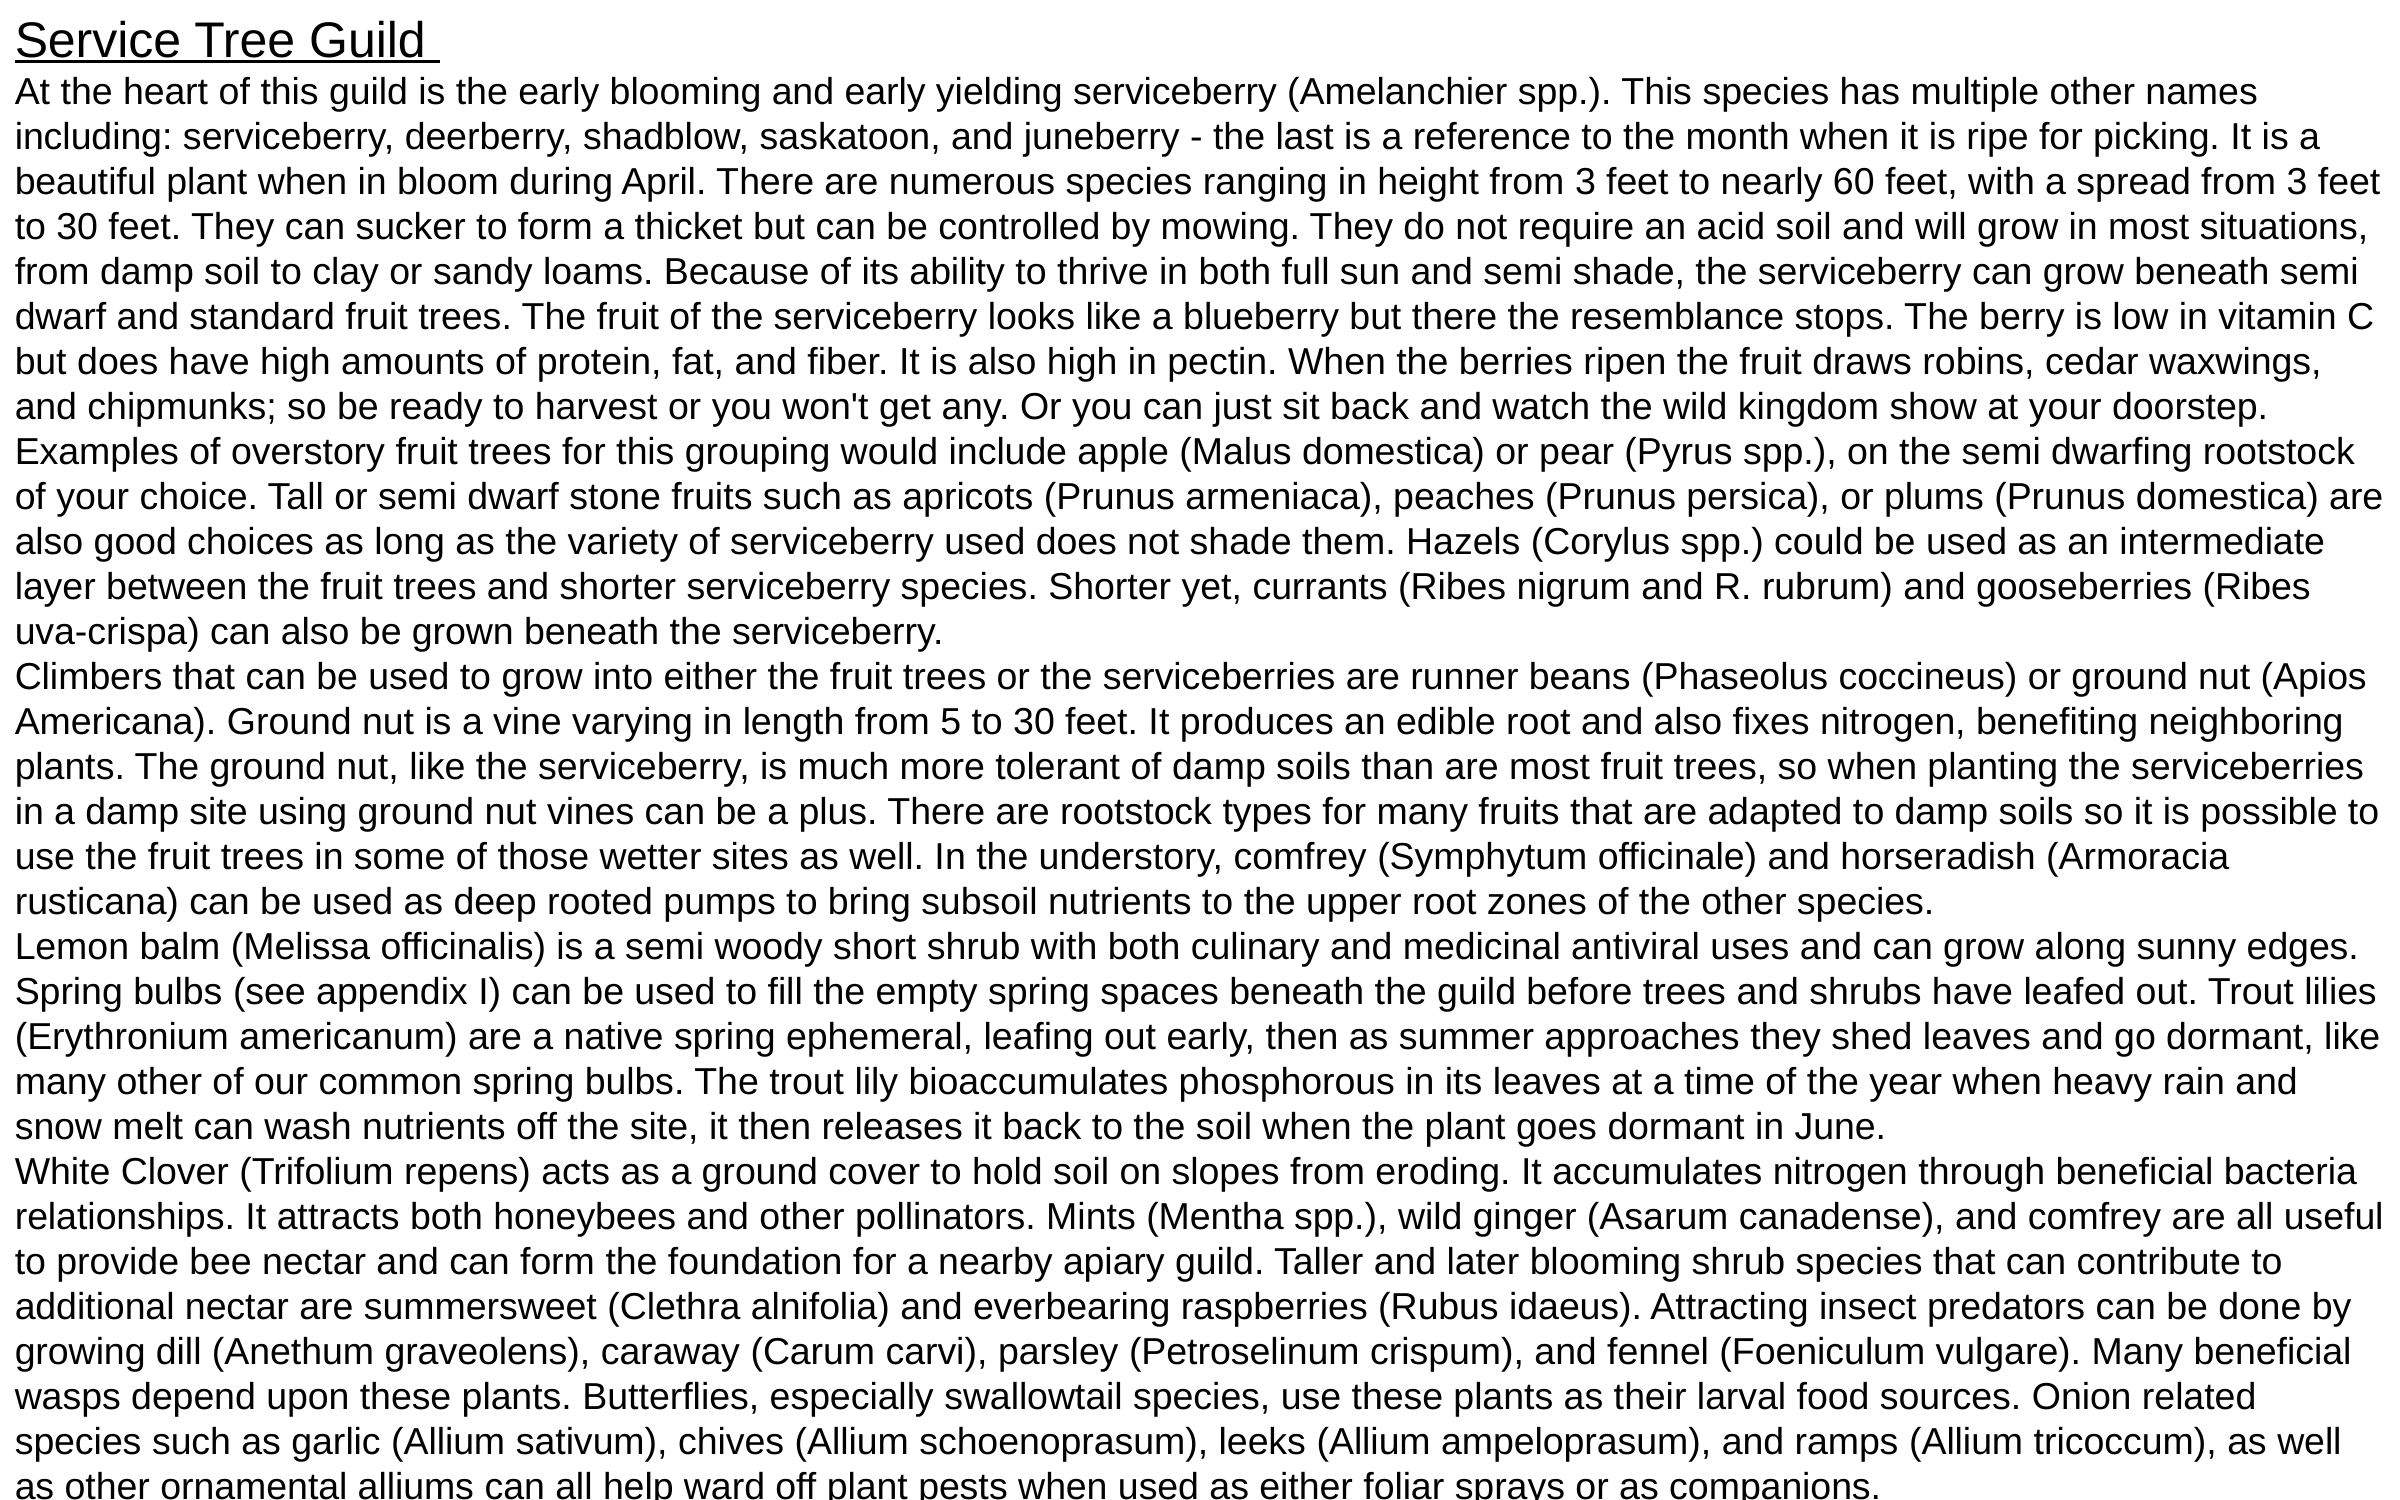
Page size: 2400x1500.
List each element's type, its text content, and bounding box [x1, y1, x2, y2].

text_box Service Tree Guild At the heart of this guild is the early blooming and early yielding serviceberry (Amelanchier spp.). This species has multiple other names including: serviceberry, deerberry, shadblow, saskatoon, and juneberry - the last is a reference to the month when it is ripe for picking. It is a beautiful plant when in bloom during April. There are numerous species ranging in height from 3 feet to nearly 60 feet, with a spread from 3 feet to 30 feet. They can sucker to form a thicket but can be controlled by mowing. They do not require an acid soil and will grow in most situations, from damp soil to clay or sandy loams. Because of its ability to thrive in both full sun and semi shade, the serviceberry can grow beneath semi dwarf and standard fruit trees. The fruit of the serviceberry looks like a blueberry but there the resemblance stops. The berry is low in vitamin C but does have high amounts of protein, fat, and fiber. It is also high in pectin. When the berries ripen the fruit draws robins, cedar waxwings, and chipmunks; so be ready to harvest or you won't get any. Or you can just sit back and watch the wild kingdom show at your doorstep. Examples of overstory fruit trees for this grouping would include apple (Malus domestica) or pear (Pyrus spp.), on the semi dwarfing rootstock of your choice. Tall or semi dwarf stone fruits such as apricots (Prunus armeniaca), peaches (Prunus persica), or plums (Prunus domestica) are also good choices as long as the variety of serviceberry used does not shade them. Hazels (Corylus spp.) could be used as an intermediate layer between the fruit trees and shorter serviceberry species. Shorter yet, currants (Ribes nigrum and R. rubrum) and gooseberries (Ribes uva-crispa) can also be grown beneath the serviceberry. Climbers that can be used to grow into either the fruit trees or the serviceberries are runner beans (Phaseolus coccineus) or ground nut (Apios Americana). Ground nut is a vine varying in length from 5 to 30 feet. It produces an edible root and also fixes nitrogen, benefiting neighboring plants. The ground nut, like the serviceberry, is much more tolerant of damp soils than are most fruit trees, so when planting the serviceberries in a damp site using ground nut vines can be a plus. There are rootstock types for many fruits that are adapted to damp soils so it is possible to use the fruit trees in some of those wetter sites as well. In the understory, comfrey (Symphytum officinale) and horseradish (Armoracia rusticana) can be used as deep rooted pumps to bring subsoil nutrients to the upper root zones of the other species. Lemon balm (Melissa officinalis) is a semi woody short shrub with both culinary and medicinal antiviral uses and can grow along sunny edges. Spring bulbs (see appendix I) can be used to fill the empty spring spaces beneath the guild before trees and shrubs have leafed out. Trout lilies (Erythronium americanum) are a native spring ephemeral, leafing out early, then as summer approaches they shed leaves and go dormant, like many other of our common spring bulbs. The trout lily bioaccumulates phosphorous in its leaves at a time of the year when heavy rain and snow melt can wash nutrients off the site, it then releases it back to the soil when the plant goes dormant in June. White Clover (Trifolium repens) acts as a ground cover to hold soil on slopes from eroding. It accumulates nitrogen through beneficial bacteria relationships. It attracts both honeybees and other pollinators. Mints (Mentha spp.), wild ginger (Asarum canadense), and comfrey are all useful to provide bee nectar and can form the foundation for a nearby apiary guild. Taller and later blooming shrub species that can contribute to additional nectar are summersweet (Clethra alnifolia) and everbearing raspberries (Rubus idaeus). Attracting insect predators can be done by growing dill (Anethum graveolens), caraway (Carum carvi), parsley (Petroselinum crispum), and fennel (Foeniculum vulgare). Many beneficial wasps depend upon these plants. Butterflies, especially swallowtail species, use these plants as their larval food sources. Onion related species such as garlic (Allium sativum), chives (Allium schoenoprasum), leeks (Allium ampeloprasum), and ramps (Allium tricoccum), as well as other ornamental alliums can all help ward off plant pests when used as either foliar sprays or as companions. [0, 0, 2400, 1500]
